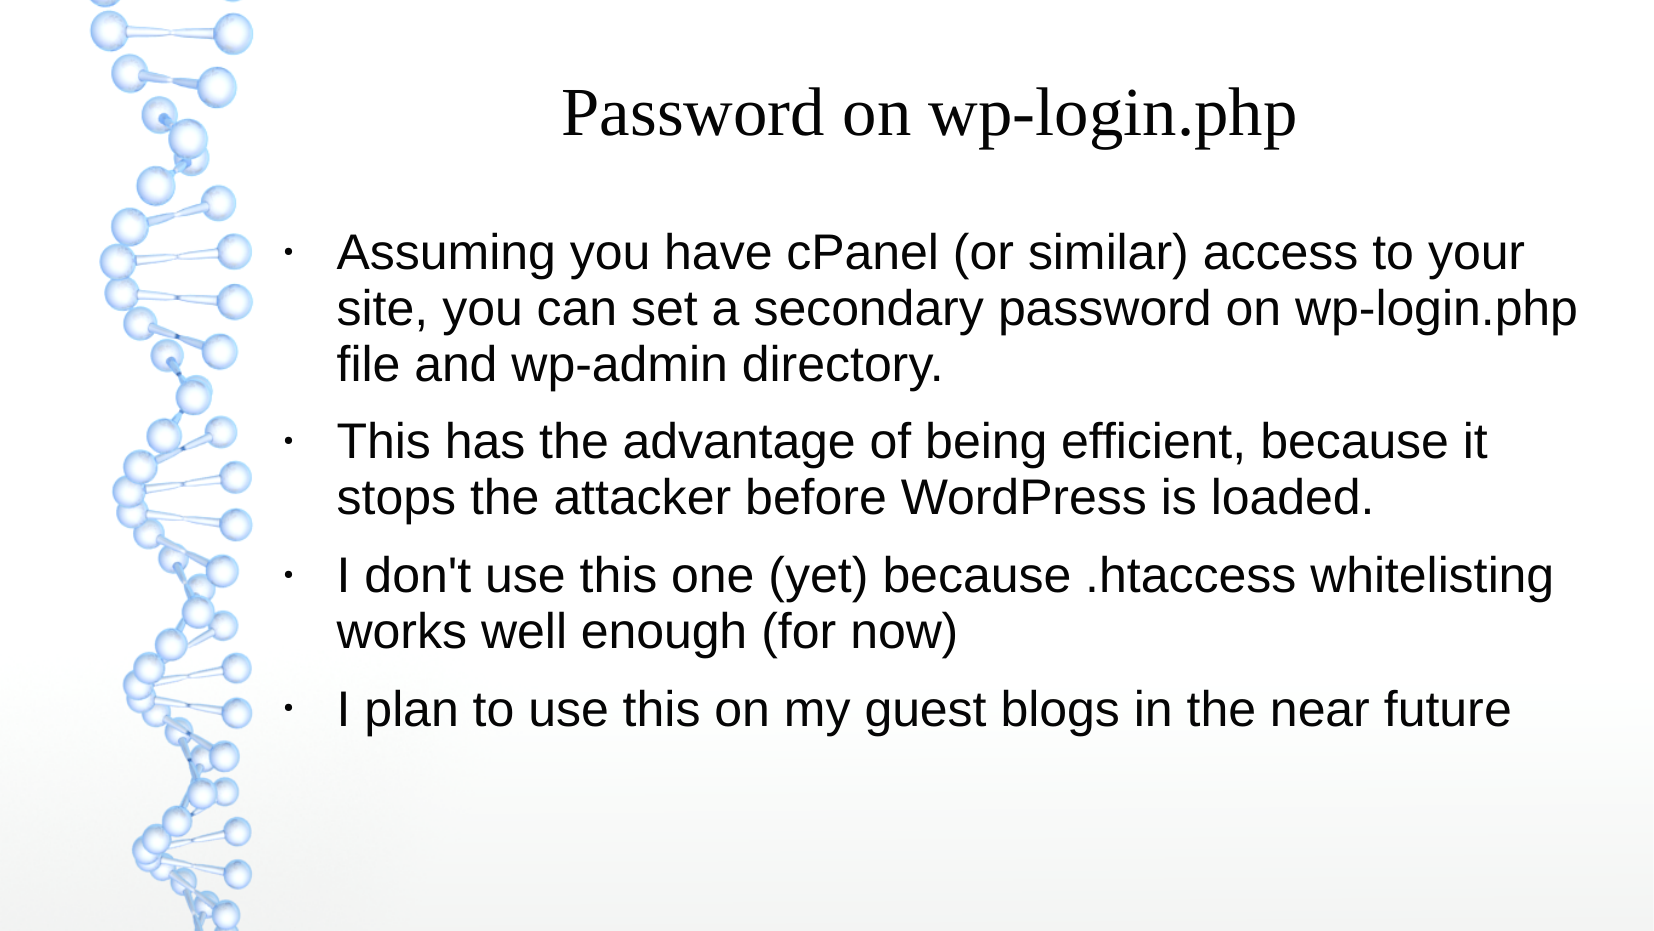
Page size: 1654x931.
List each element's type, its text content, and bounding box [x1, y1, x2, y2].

title Password on wp-login.php [265, 35, 1595, 189]
list Assuming you have cPanel (or similar) access to your site, you can set a secondary password on wp-login.php file and wp-admin directory. This has the advantage of being efficient, because it stops the attacker before WordPress is loaded. I don't use this one (yet) because .htaccess whitelisting works well enough (for now) I plan to use this on my guest blogs in the near future [265, 224, 1595, 764]
picture [0, 0, 1654, 931]
